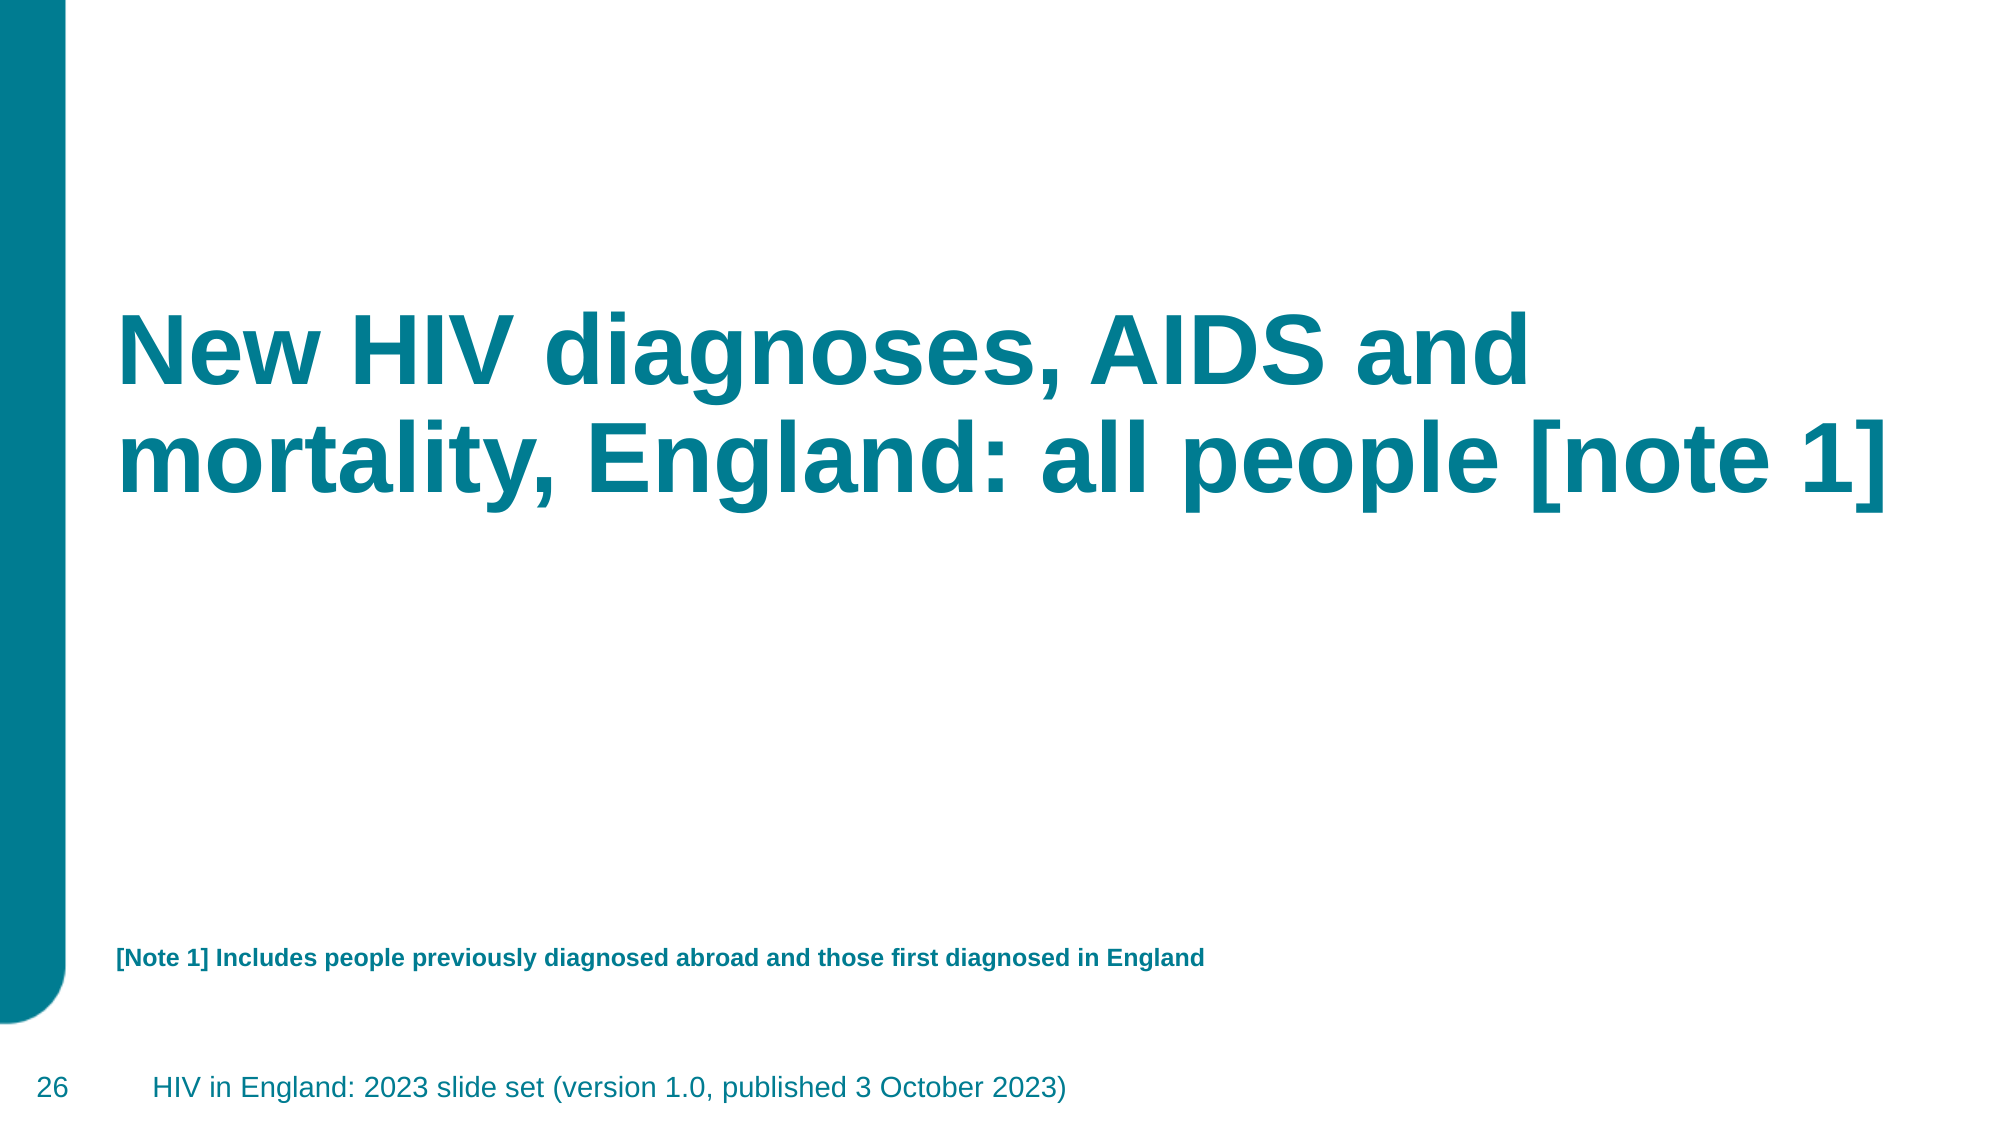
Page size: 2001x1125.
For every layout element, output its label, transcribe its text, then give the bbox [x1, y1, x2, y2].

text_box [Note 1] Includes people previously diagnosed abroad and those first diagnosed in England [101, 934, 1743, 1010]
text_box [21, 1056, 120, 1117]
text_box HIV in England: 2023 slide set (version 1.0, published 3 October 2023) [137, 1056, 1780, 1116]
list New HIV diagnoses, AIDS and mortality, England: all people [note 1] [101, 291, 1926, 1005]
